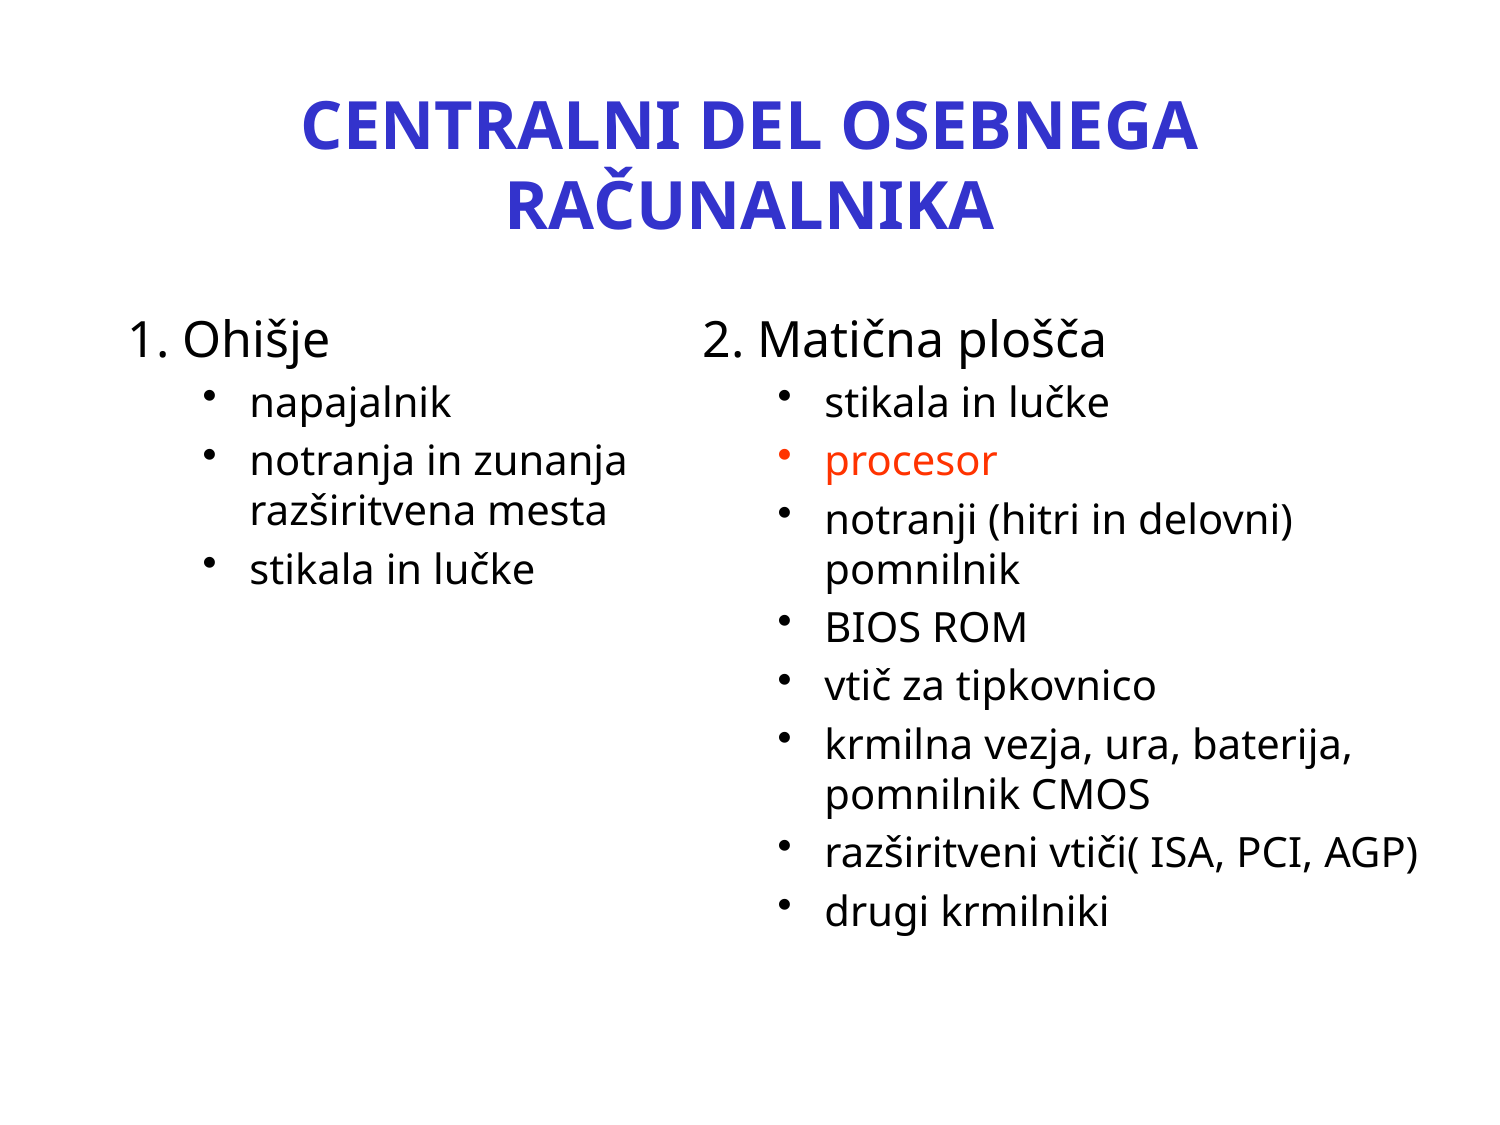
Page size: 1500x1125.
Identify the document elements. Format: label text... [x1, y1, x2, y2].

list 1. Ohišje napajalnik notranja in zunanja razširitvena mesta stikala in lučke [112, 299, 687, 700]
title CENTRALNI DEL OSEBNEGA RAČUNALNIKA [112, 75, 1388, 250]
list 2. Matična plošča stikala in lučke procesor notranji (hitri in delovni) pomnilnik BIOS ROM vtič za tipkovnico krmilna vezja, ura, baterija, pomnilnik CMOS razširitveni vtiči( ISA, PCI, AGP) drugi krmilniki [687, 299, 1500, 975]
